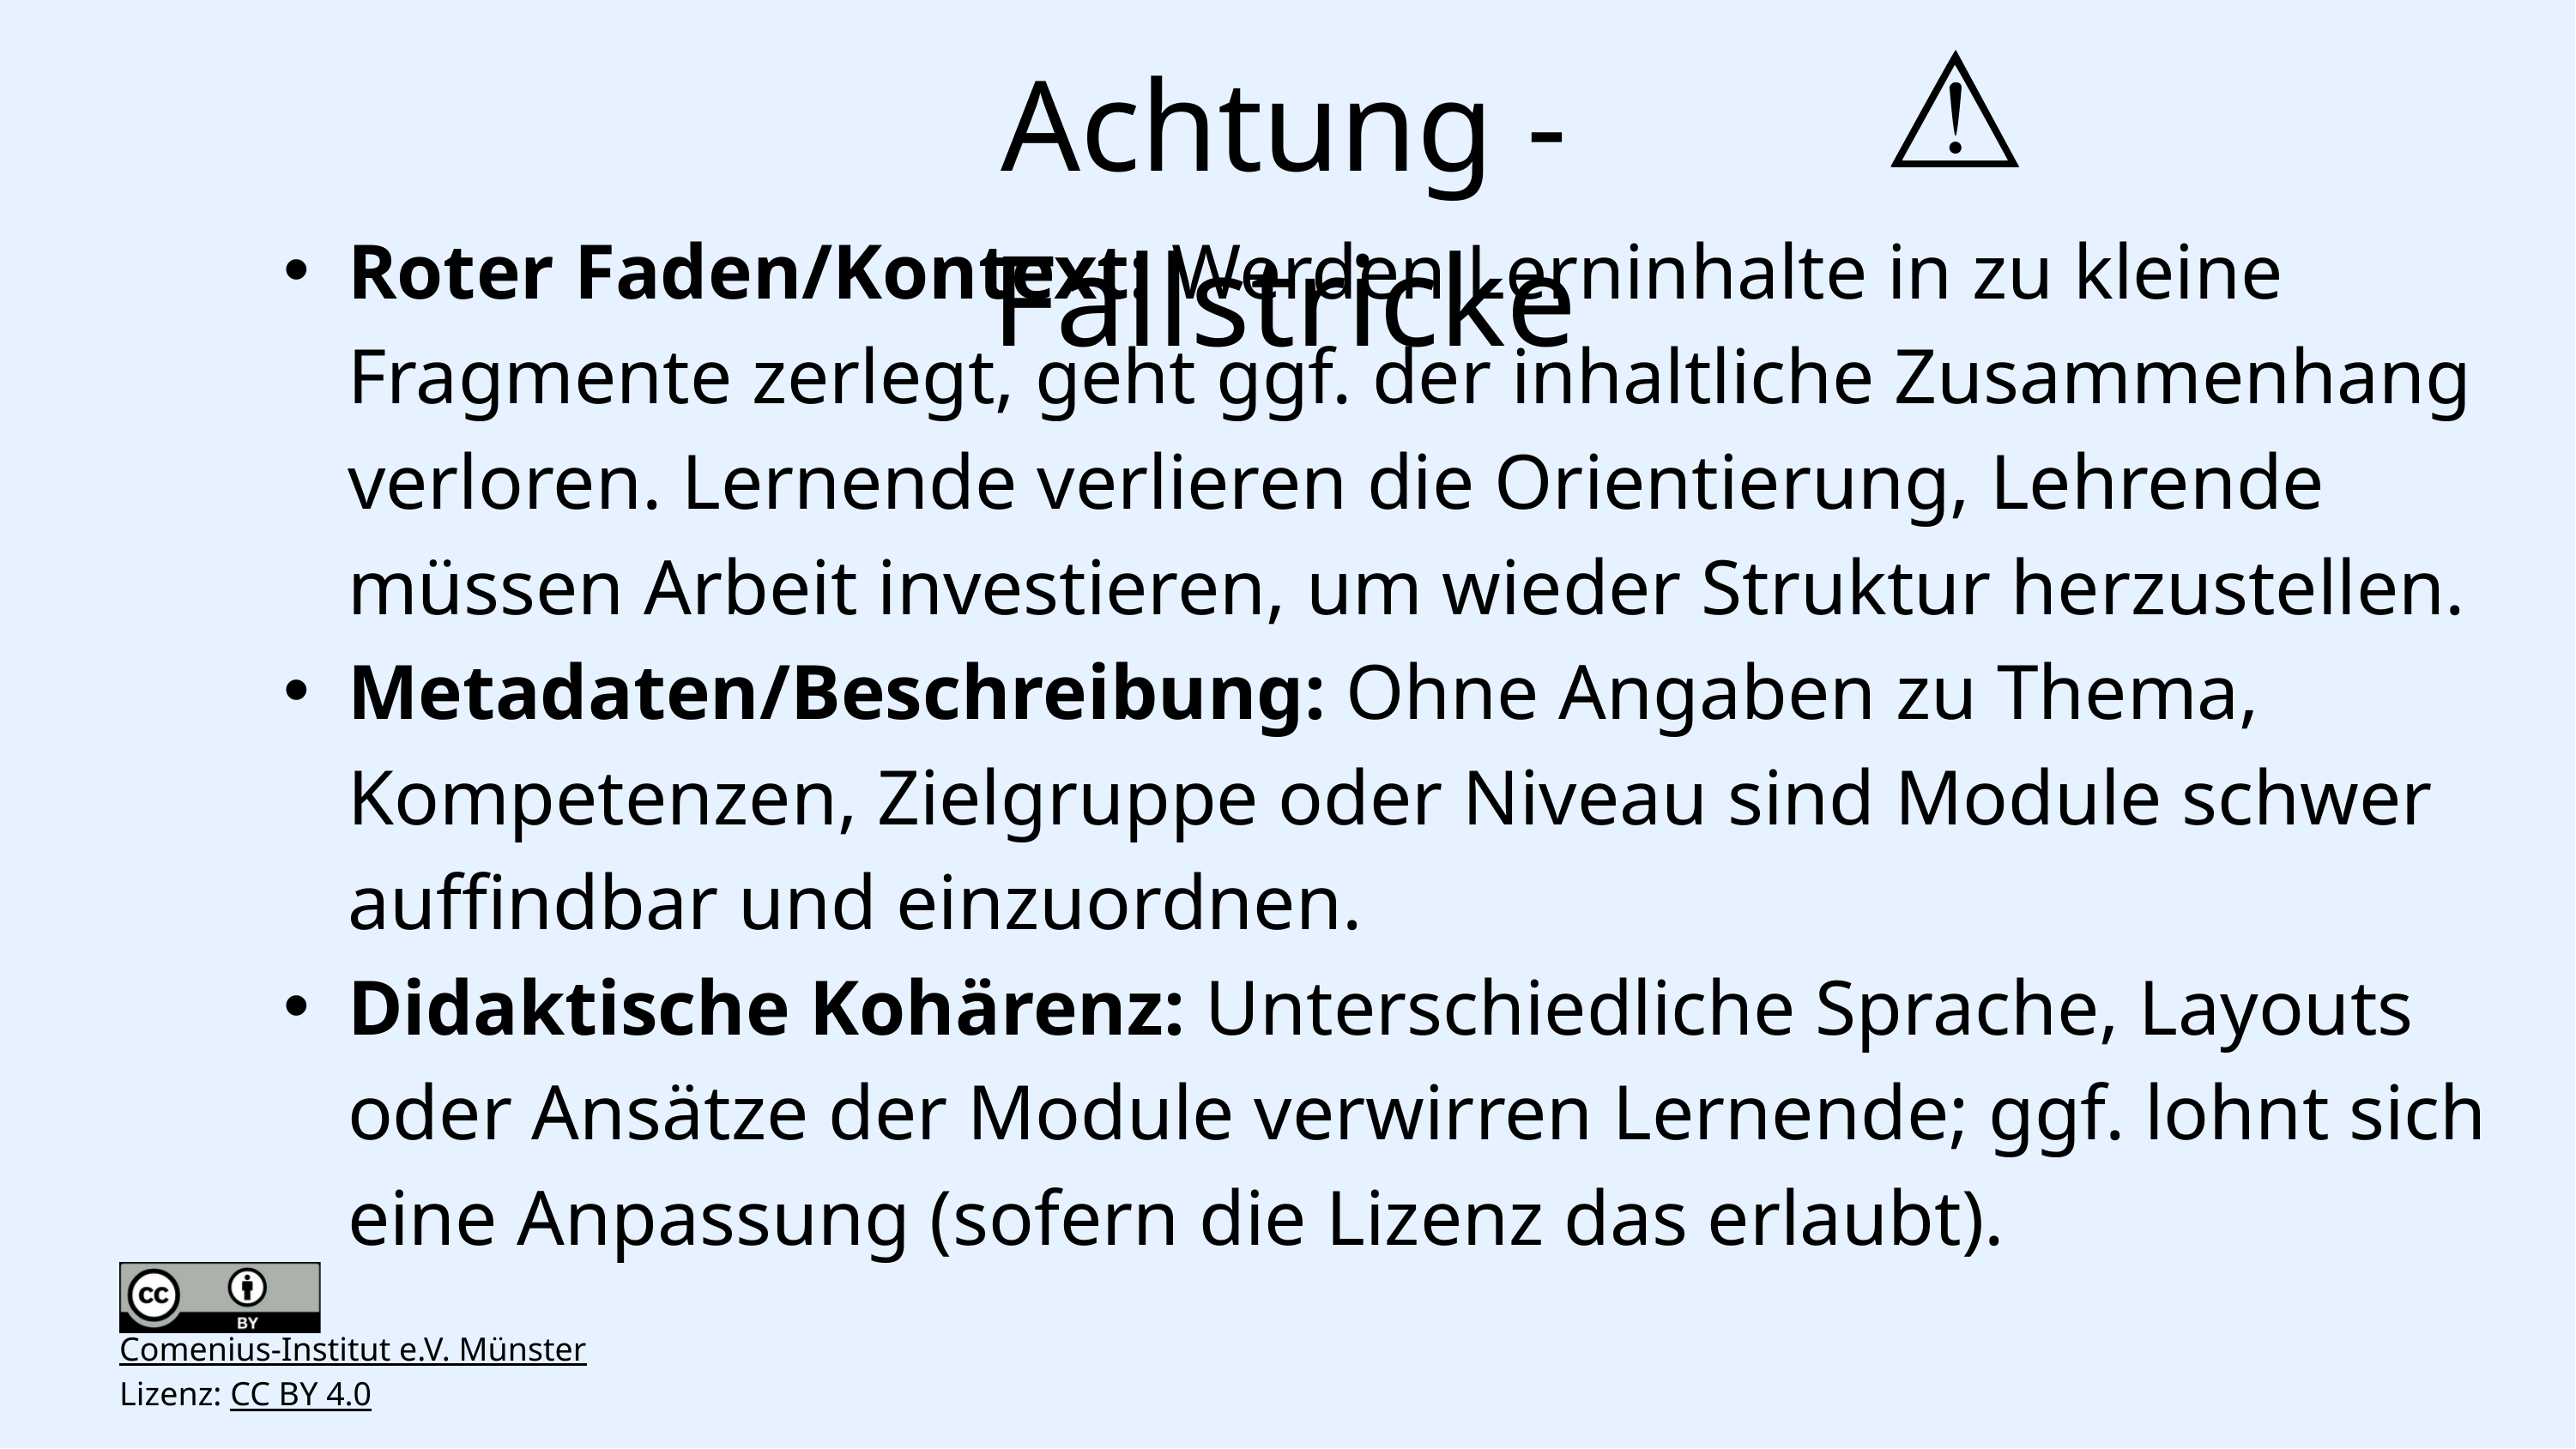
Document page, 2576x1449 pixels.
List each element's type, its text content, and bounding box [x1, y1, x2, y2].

text_box [119, 1262, 321, 1327]
text_box Roter Faden/Kontext: Werden Lerninhalte in zu kleine Fragmente zerlegt, geht ggf. der inhaltliche Zusammenhang verloren. Lernende verlieren die Orientierung, Lehrende müssen Arbeit investieren, um wieder Struktur herzustellen. Metadaten/Beschreibung: Ohne Angaben zu Thema, Kompetenzen, Zielgruppe oder Niveau sind Module schwer auffindbar und einzuordnen. Didaktische Kohärenz: Unterschiedliche Sprache, Layouts oder Ansätze der Module verwirren Lernende; ggf. lohnt sich eine Anpassung (sofern die Lizenz das erlaubt). [220, 208, 2527, 1355]
text_box Achtung - Fallstricke [778, 21, 1789, 192]
text_box Comenius-Institut e.V. Münster Lizenz: CC BY 4.0 [119, 1327, 1378, 1416]
text_box ⚠️ [1844, 0, 2066, 192]
